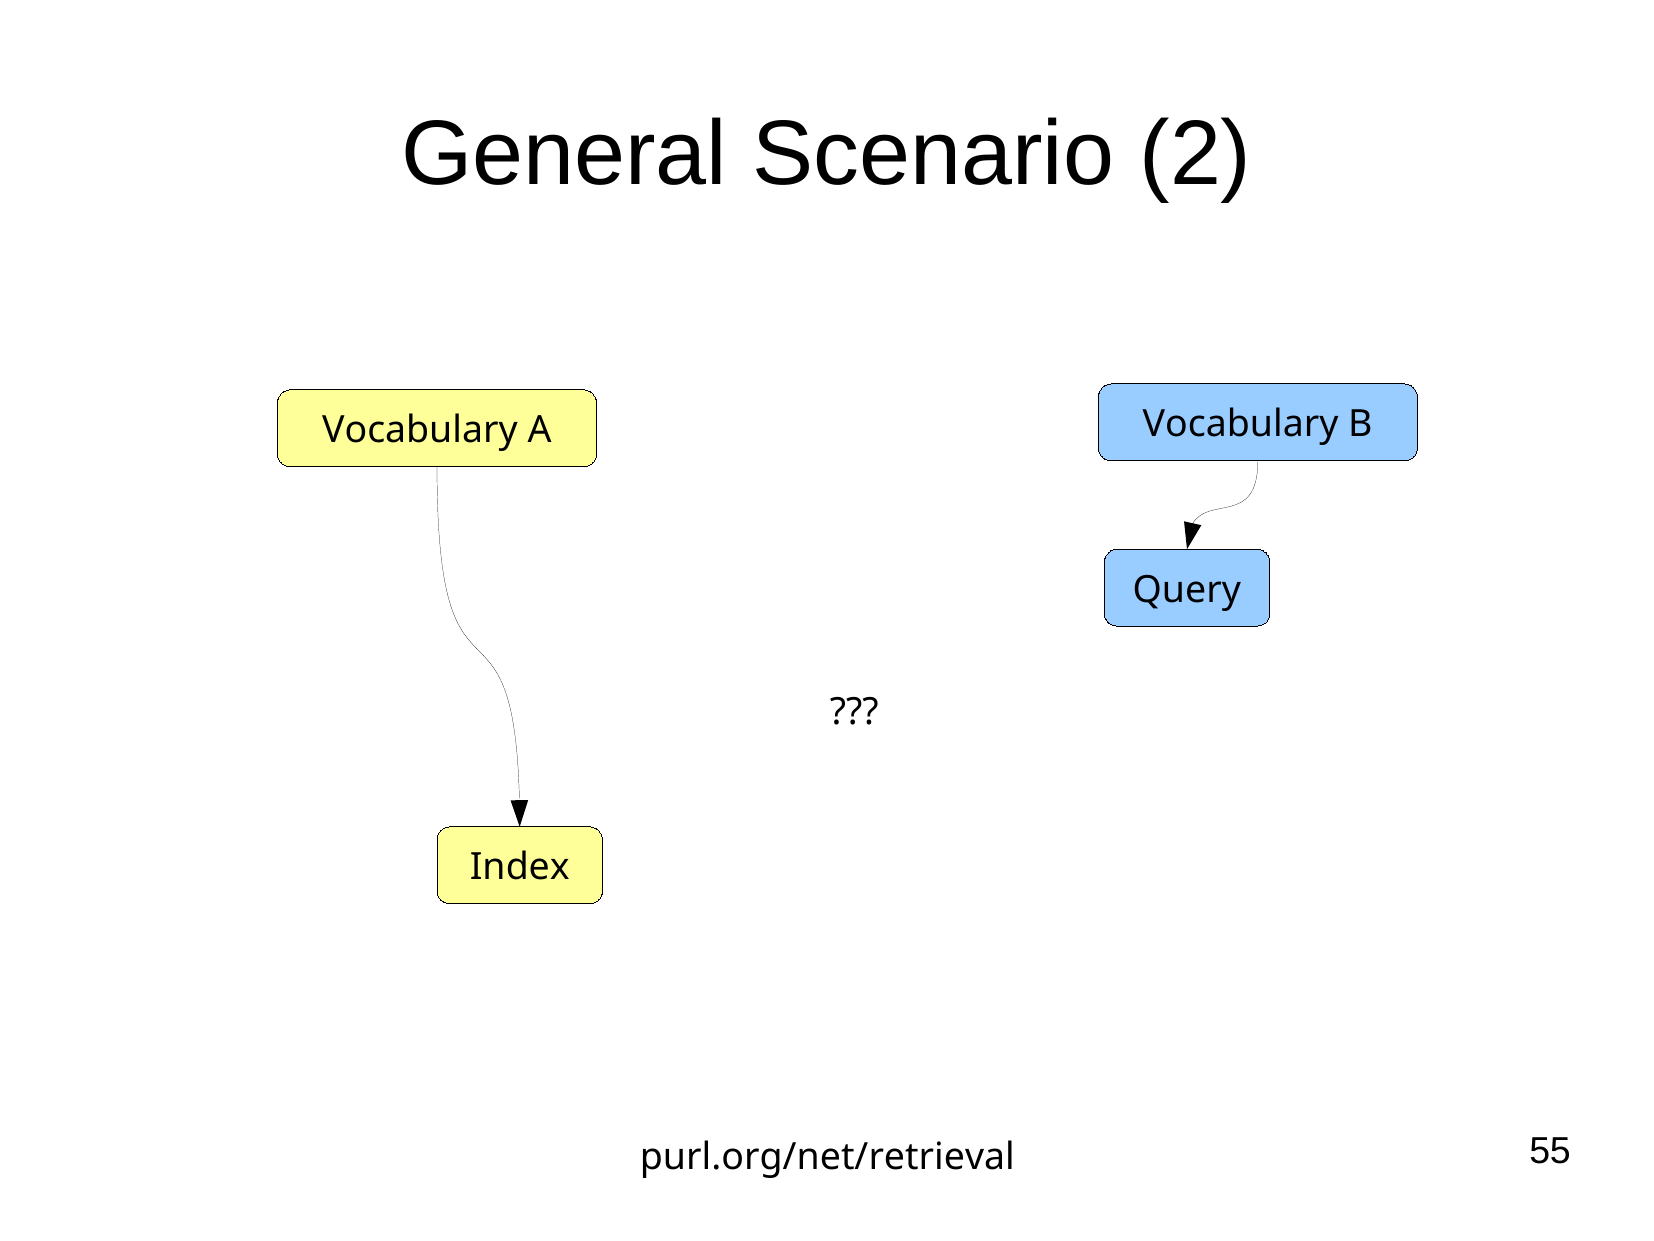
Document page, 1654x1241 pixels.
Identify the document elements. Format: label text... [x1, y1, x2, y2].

text_box Vocabulary B [1098, 383, 1418, 461]
title General Scenario (2) [82, 49, 1571, 257]
text_box ??? [814, 676, 904, 745]
text_box Index [437, 826, 603, 904]
text_box Query [1104, 549, 1270, 627]
text_box Vocabulary A [277, 389, 597, 467]
